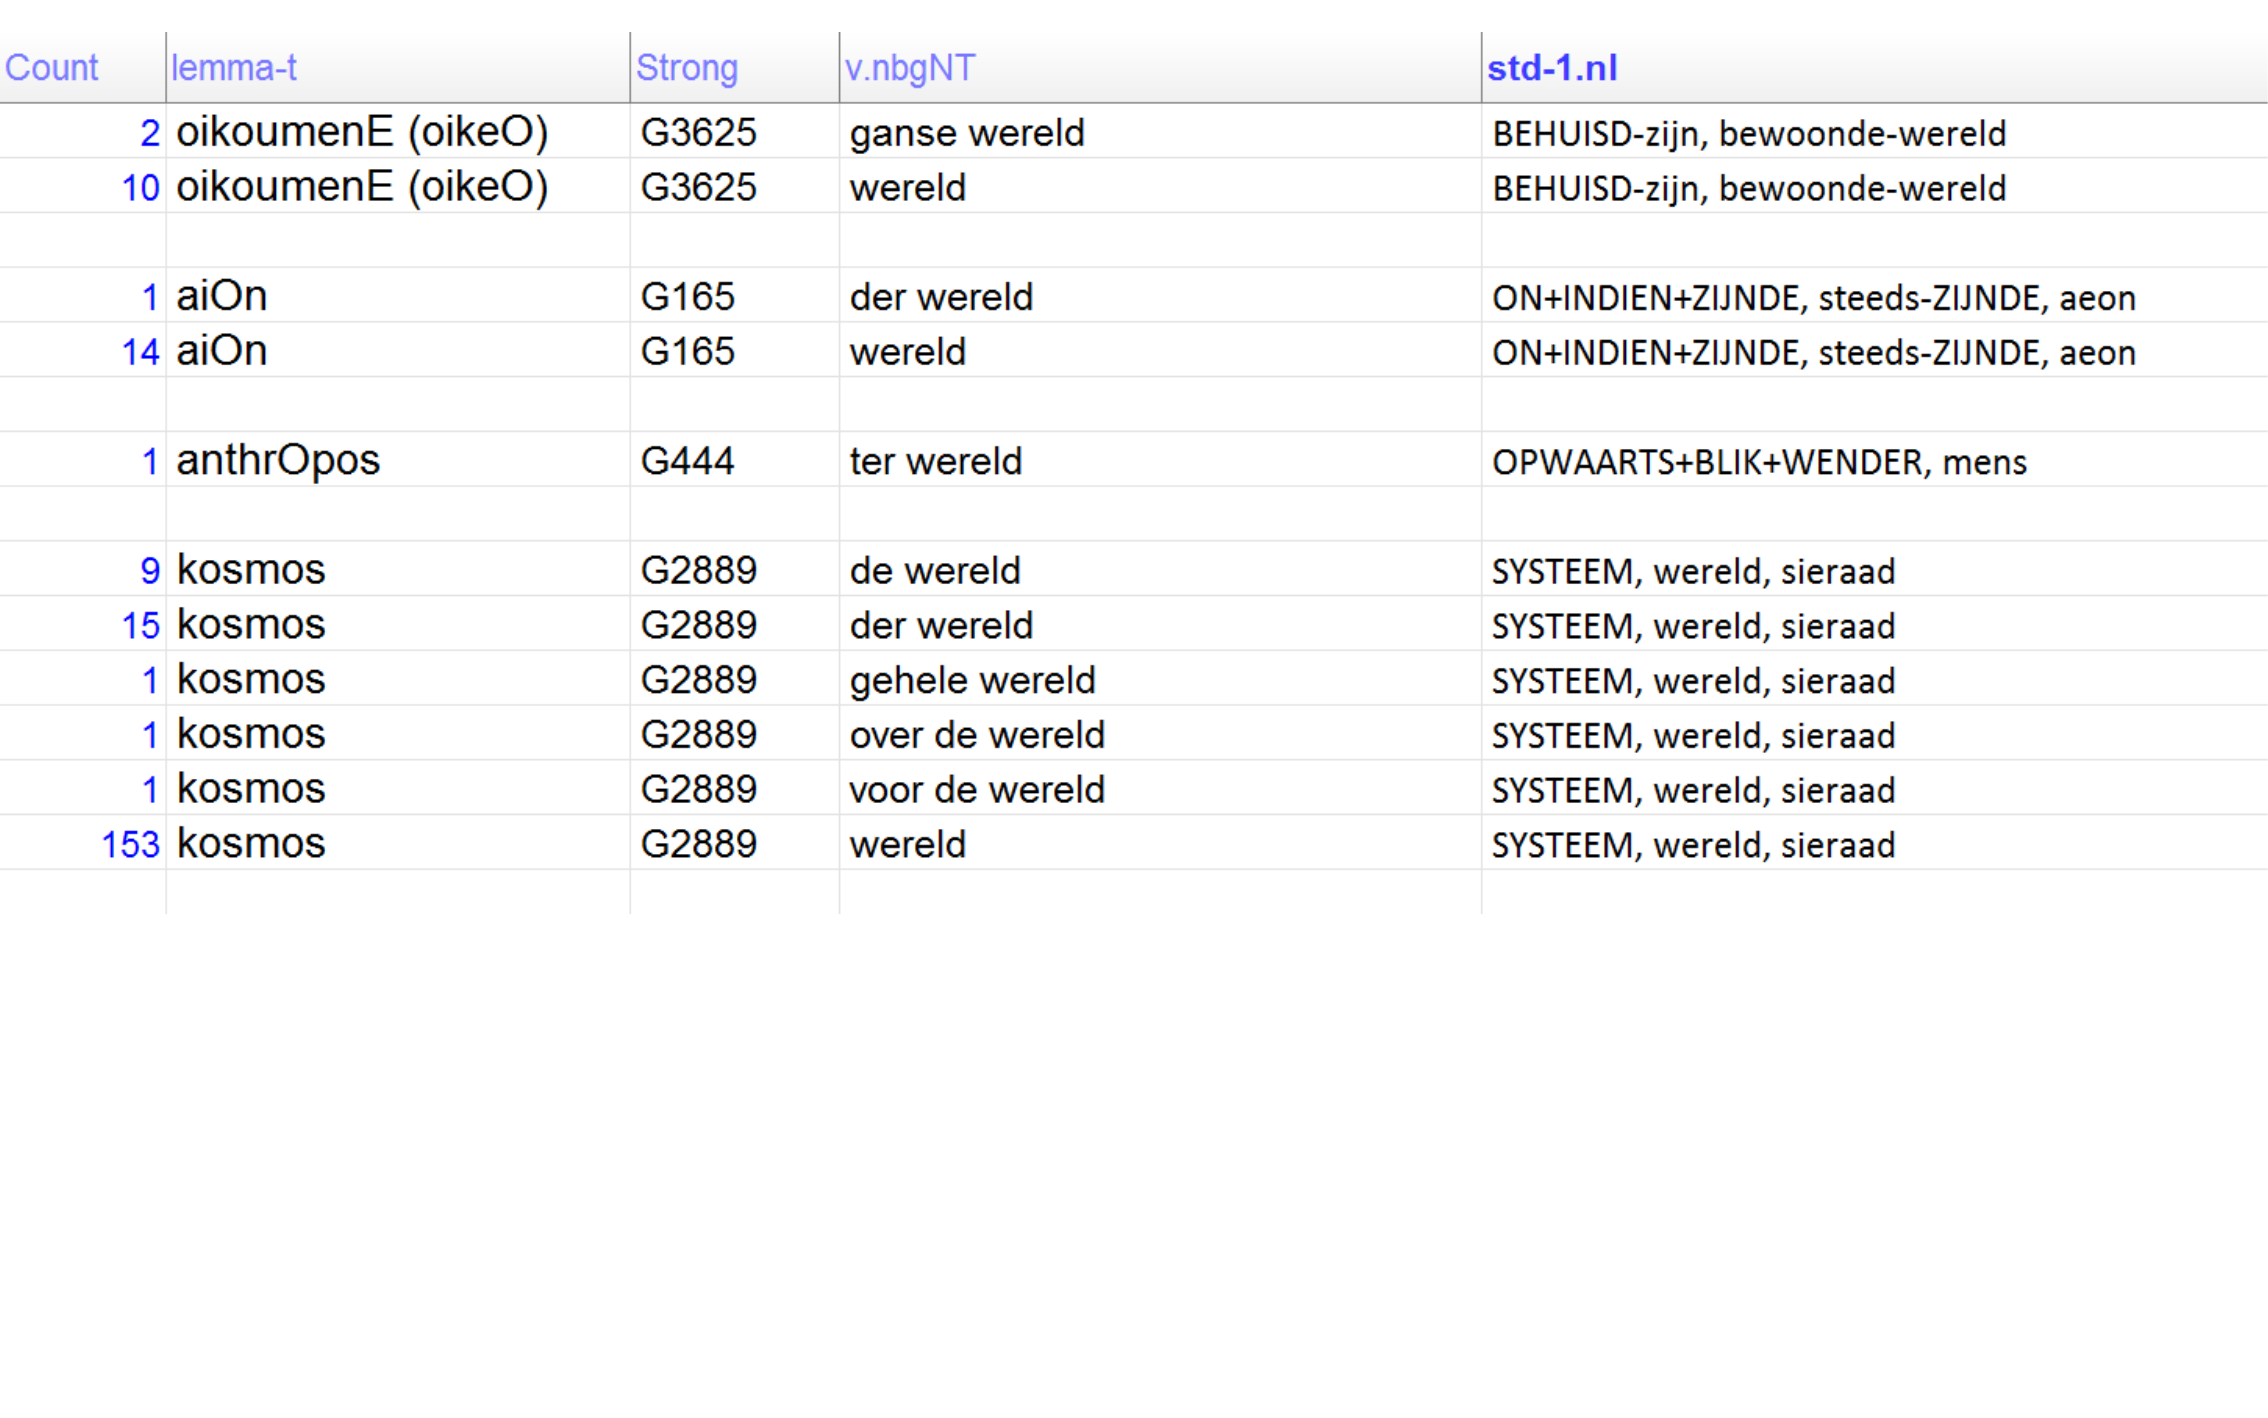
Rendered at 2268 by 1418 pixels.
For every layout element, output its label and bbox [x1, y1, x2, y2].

picture [0, 32, 2268, 914]
